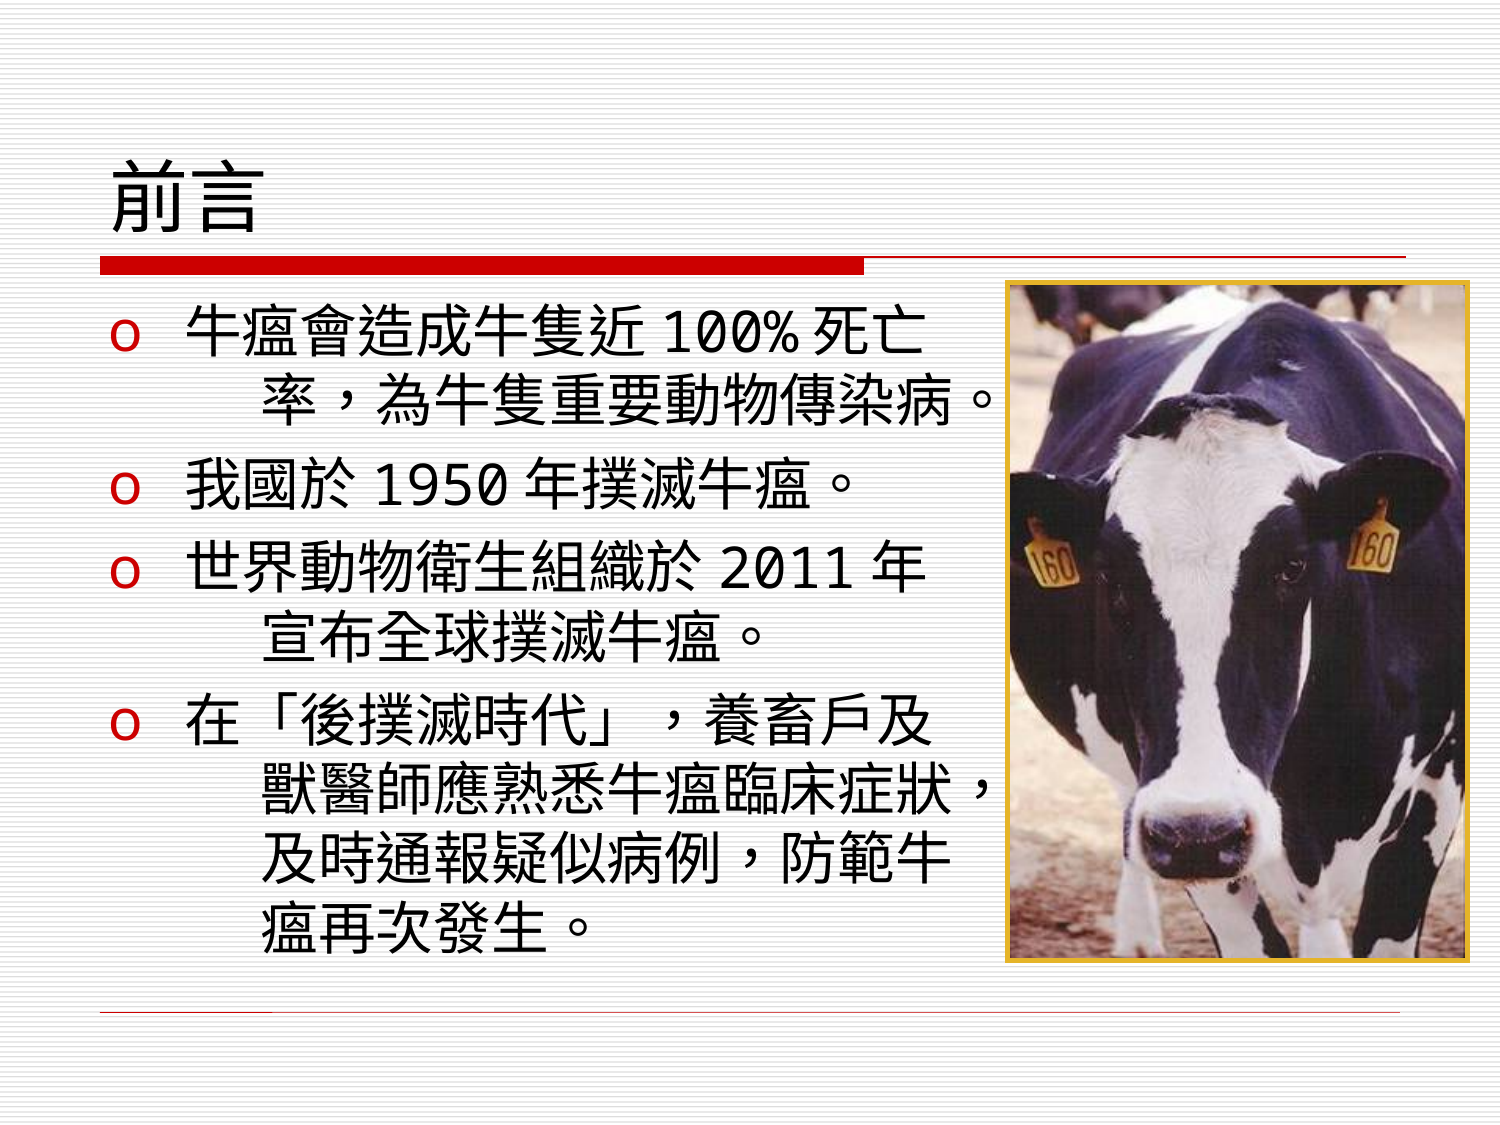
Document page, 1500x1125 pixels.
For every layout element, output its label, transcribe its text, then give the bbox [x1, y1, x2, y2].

picture [1009, 284, 1465, 959]
list 牛瘟會造成牛隻近100%死亡率，為牛隻重要動物傳染病。 我國於1950年撲滅牛瘟。 世界動物衛生組織於2011年宣布全球撲滅牛瘟。 在「後撲滅時代」，養畜戶及獸醫師應熟悉牛瘟臨床症狀，及時通報疑似病例，防範牛瘟再次發生。 [92, 287, 975, 988]
title 前言 [94, 50, 1407, 250]
